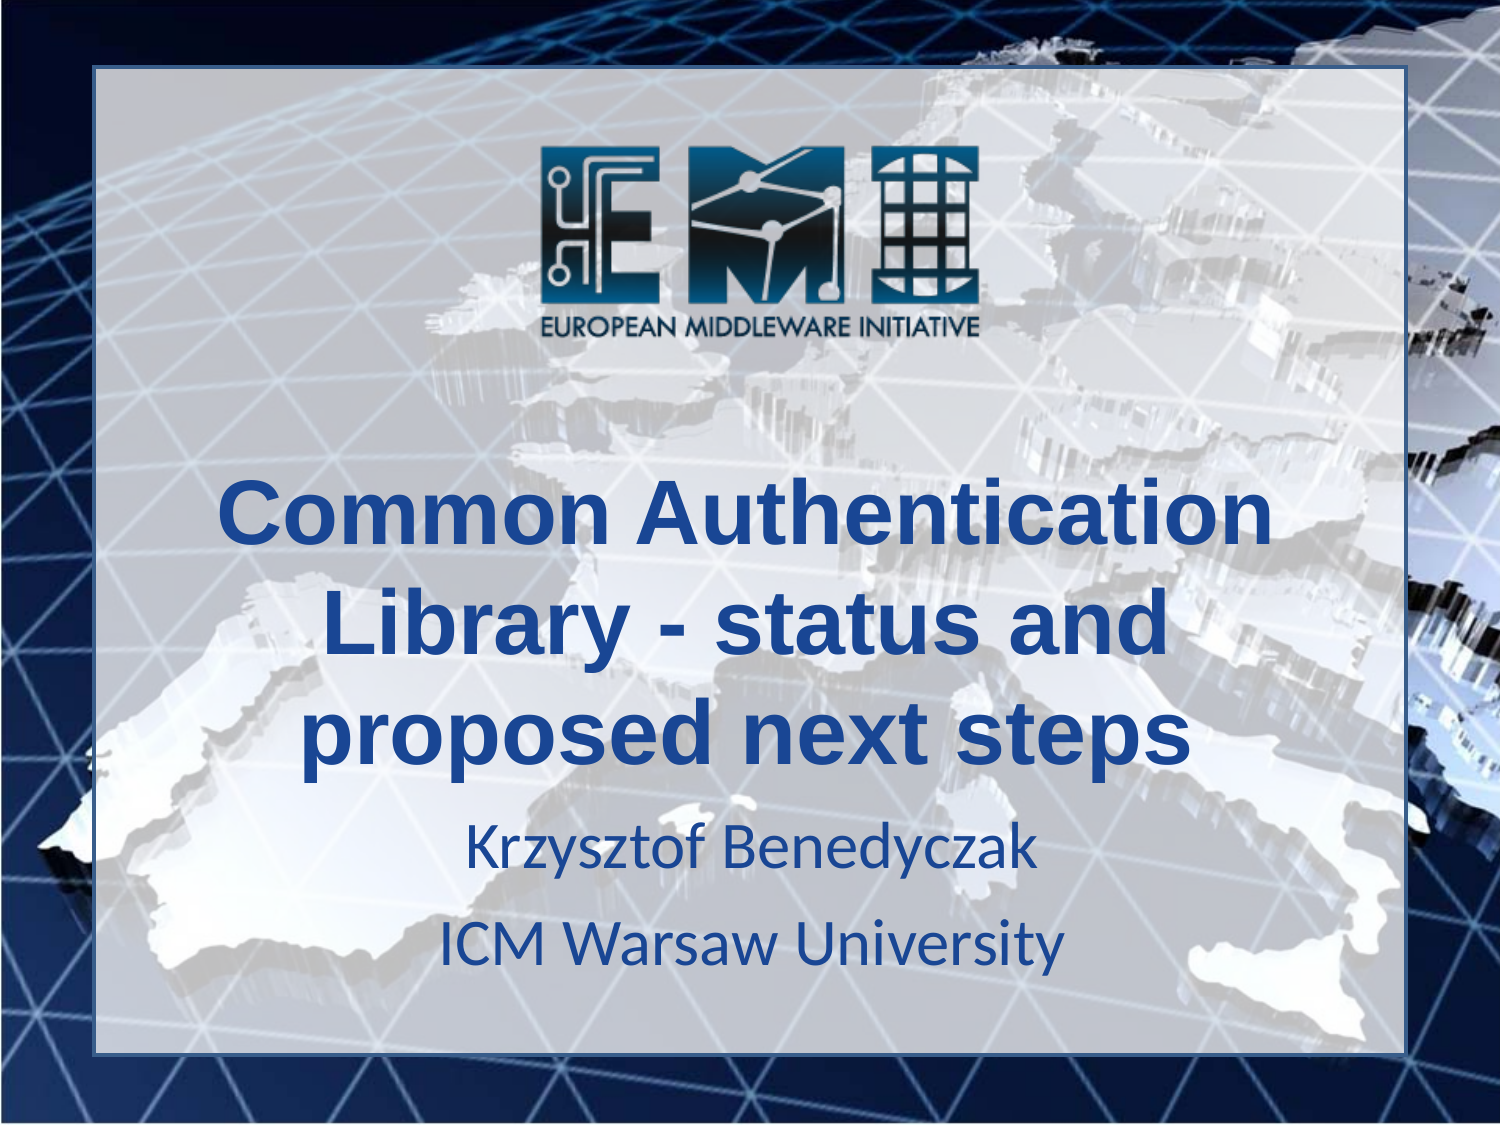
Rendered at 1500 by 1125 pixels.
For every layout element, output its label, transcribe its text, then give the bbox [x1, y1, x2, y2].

text_box Krzysztof Benedyczak ICM Warsaw University [224, 794, 1280, 1020]
title Common Authentication Library - status and proposed next steps [109, 445, 1385, 791]
picture [0, 0, 1500, 1125]
